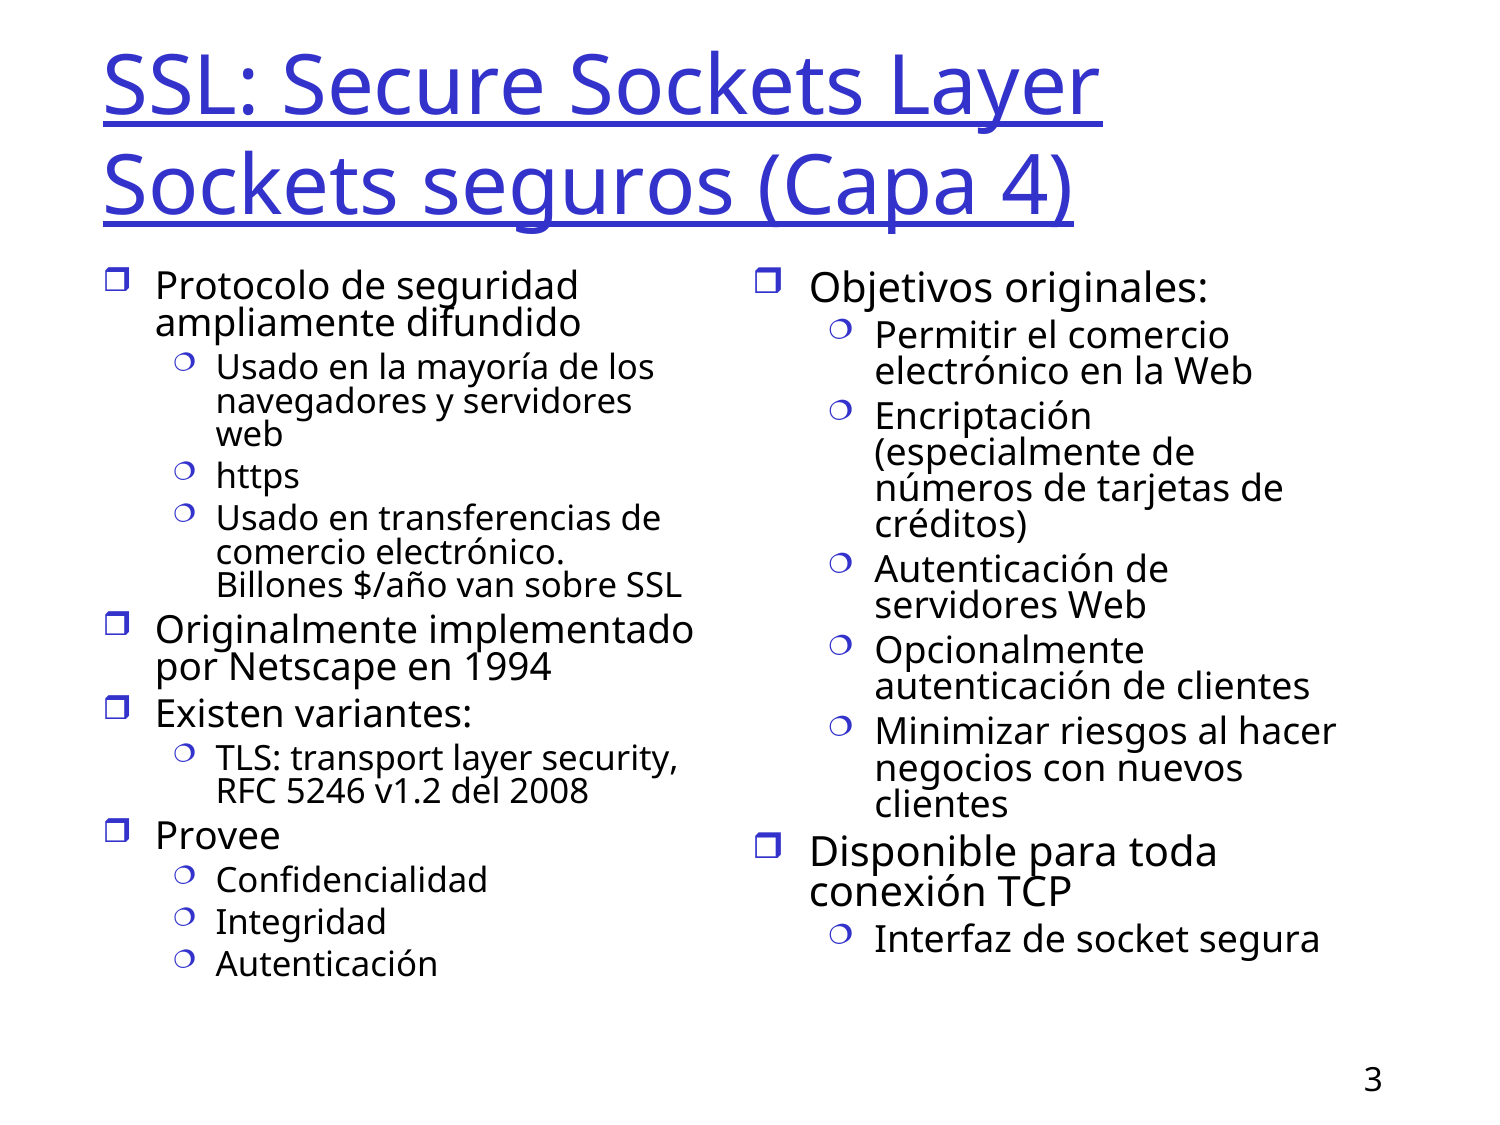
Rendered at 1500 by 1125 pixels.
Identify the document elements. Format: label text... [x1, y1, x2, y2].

list Objetivos originales: Permitir el comercio electrónico en la Web Encriptación (especialmente de números de tarjetas de créditos) Autenticación de servidores Web Opcionalmente autenticación de clientes Minimizar riesgos al hacer negocios con nuevos clientes Disponible para toda conexión TCP Interfaz de socket segura [737, 262, 1363, 1026]
title SSL: Secure Sockets Layer Sockets seguros (Capa 4) [87, 23, 1363, 239]
list Protocolo de seguridad ampliamente difundido Usado en la mayoría de los navegadores y servidores web https Usado en transferencias de comercio electrónico. Billones $/año van sobre SSL Originalmente implementado por Netscape en 1994 Existen variantes: TLS: transport layer security, RFC 5246 v1.2 del 2008 Provee Confidencialidad Integridad Autenticación [87, 262, 713, 1026]
